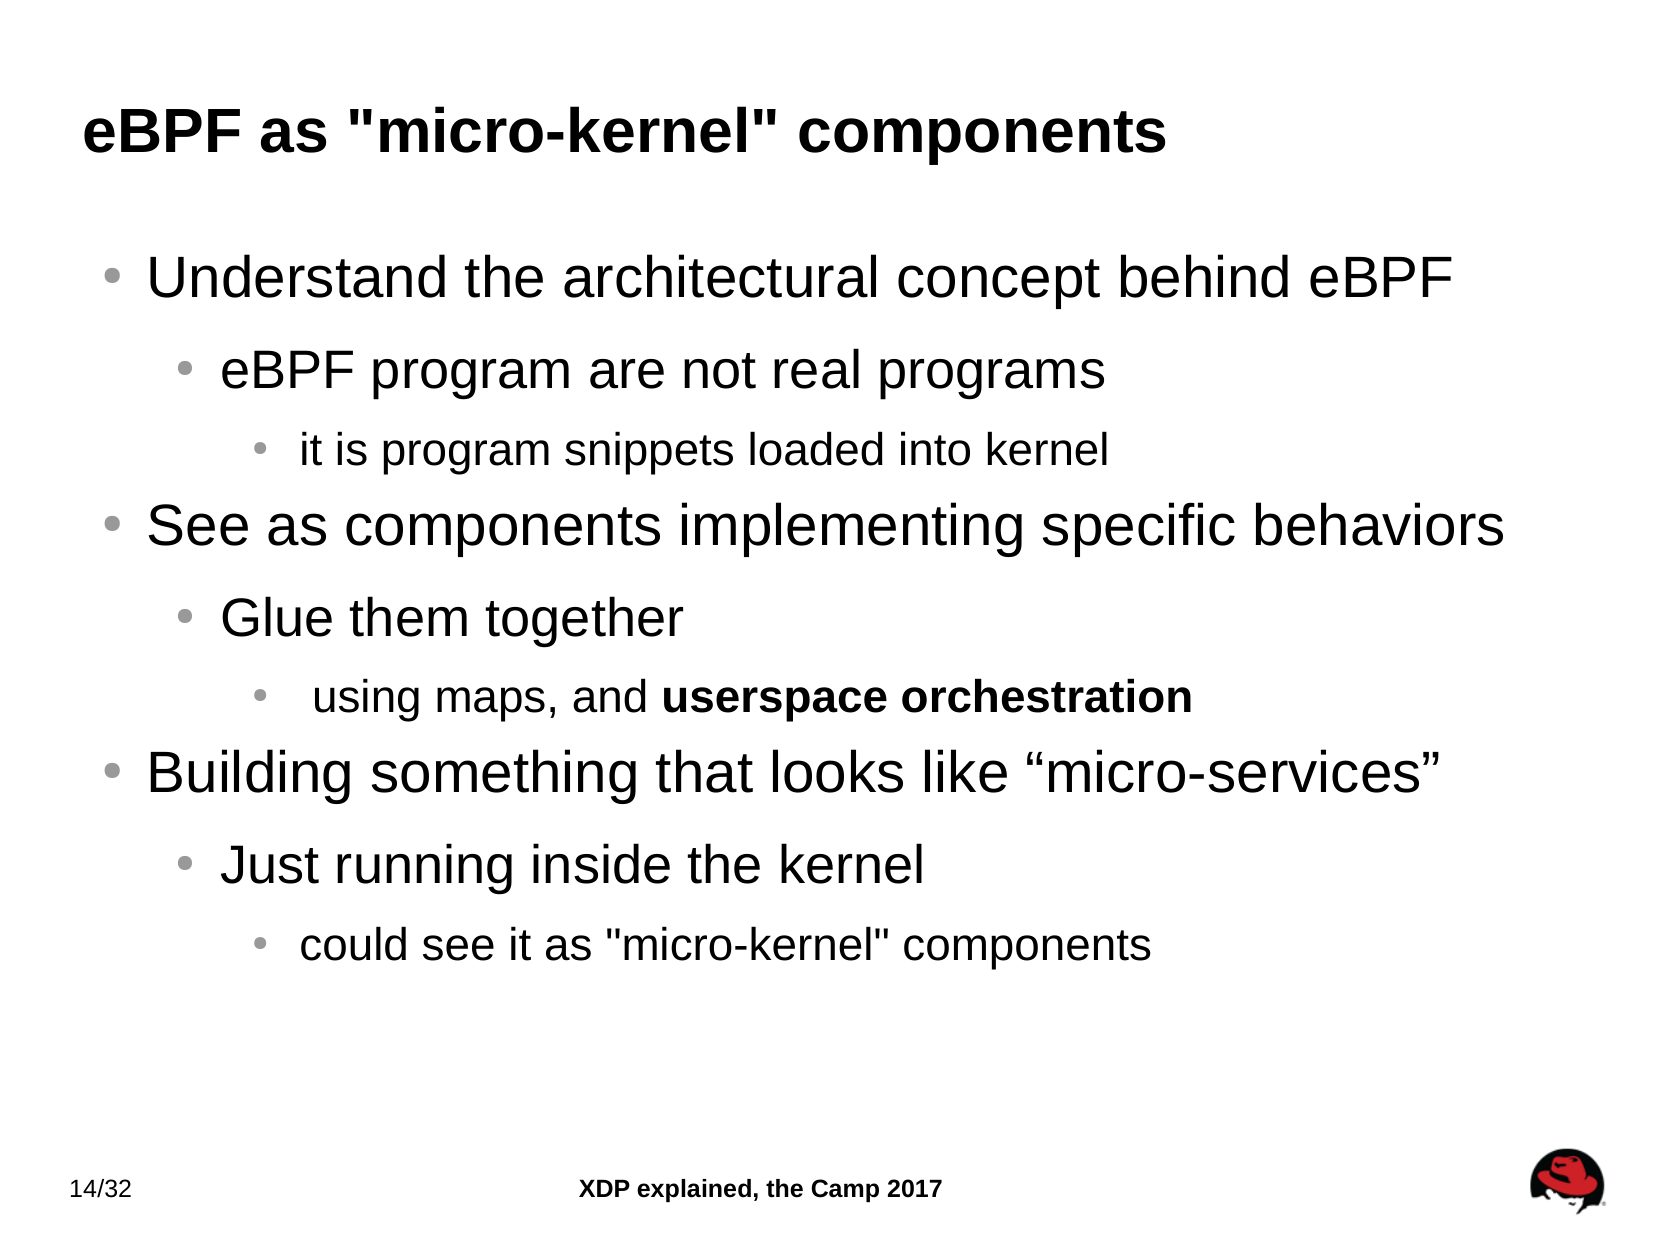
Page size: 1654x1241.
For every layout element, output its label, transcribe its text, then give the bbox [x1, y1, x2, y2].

picture [1529, 1146, 1612, 1224]
list Understand the architectural concept behind eBPF eBPF program are not real programs it is program snippets loaded into kernel See as components implementing specific behaviors Glue them together using maps, and userspace orchestration Building something that looks like “micro-services” Just running inside the kernel could see it as "micro-kernel" components [86, 244, 1575, 1039]
title eBPF as "micro-kernel" components [82, 37, 1571, 226]
